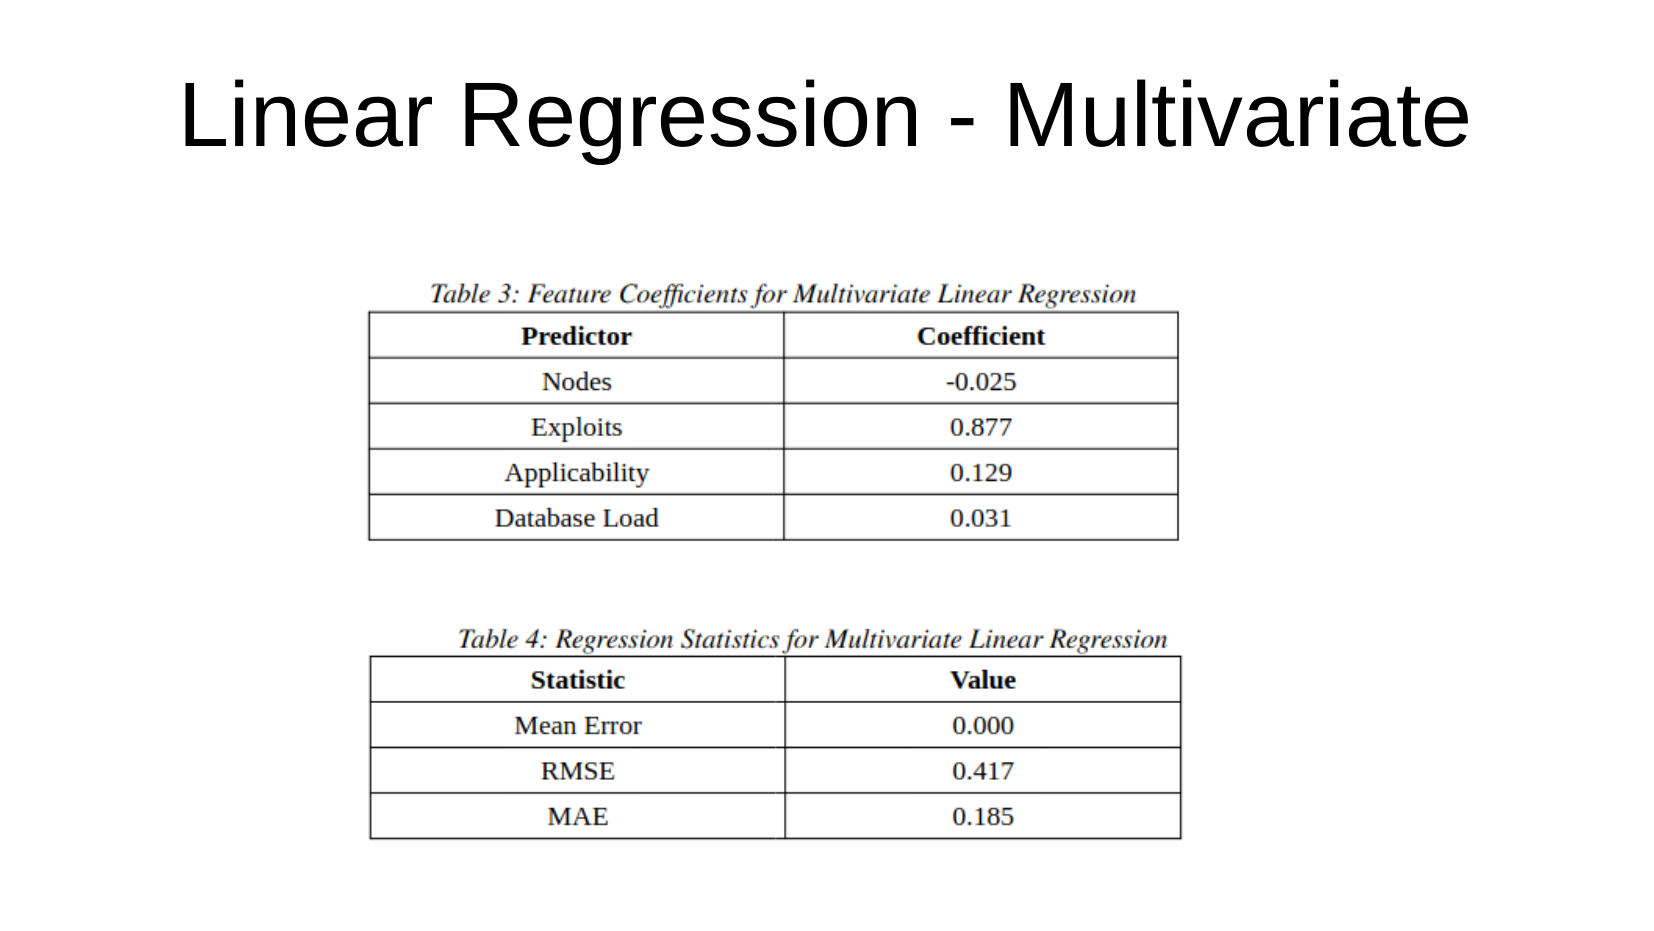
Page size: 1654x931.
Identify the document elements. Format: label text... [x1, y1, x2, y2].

picture [317, 612, 1238, 863]
picture [336, 262, 1201, 563]
title Linear Regression - Multivariate [82, 37, 1571, 193]
